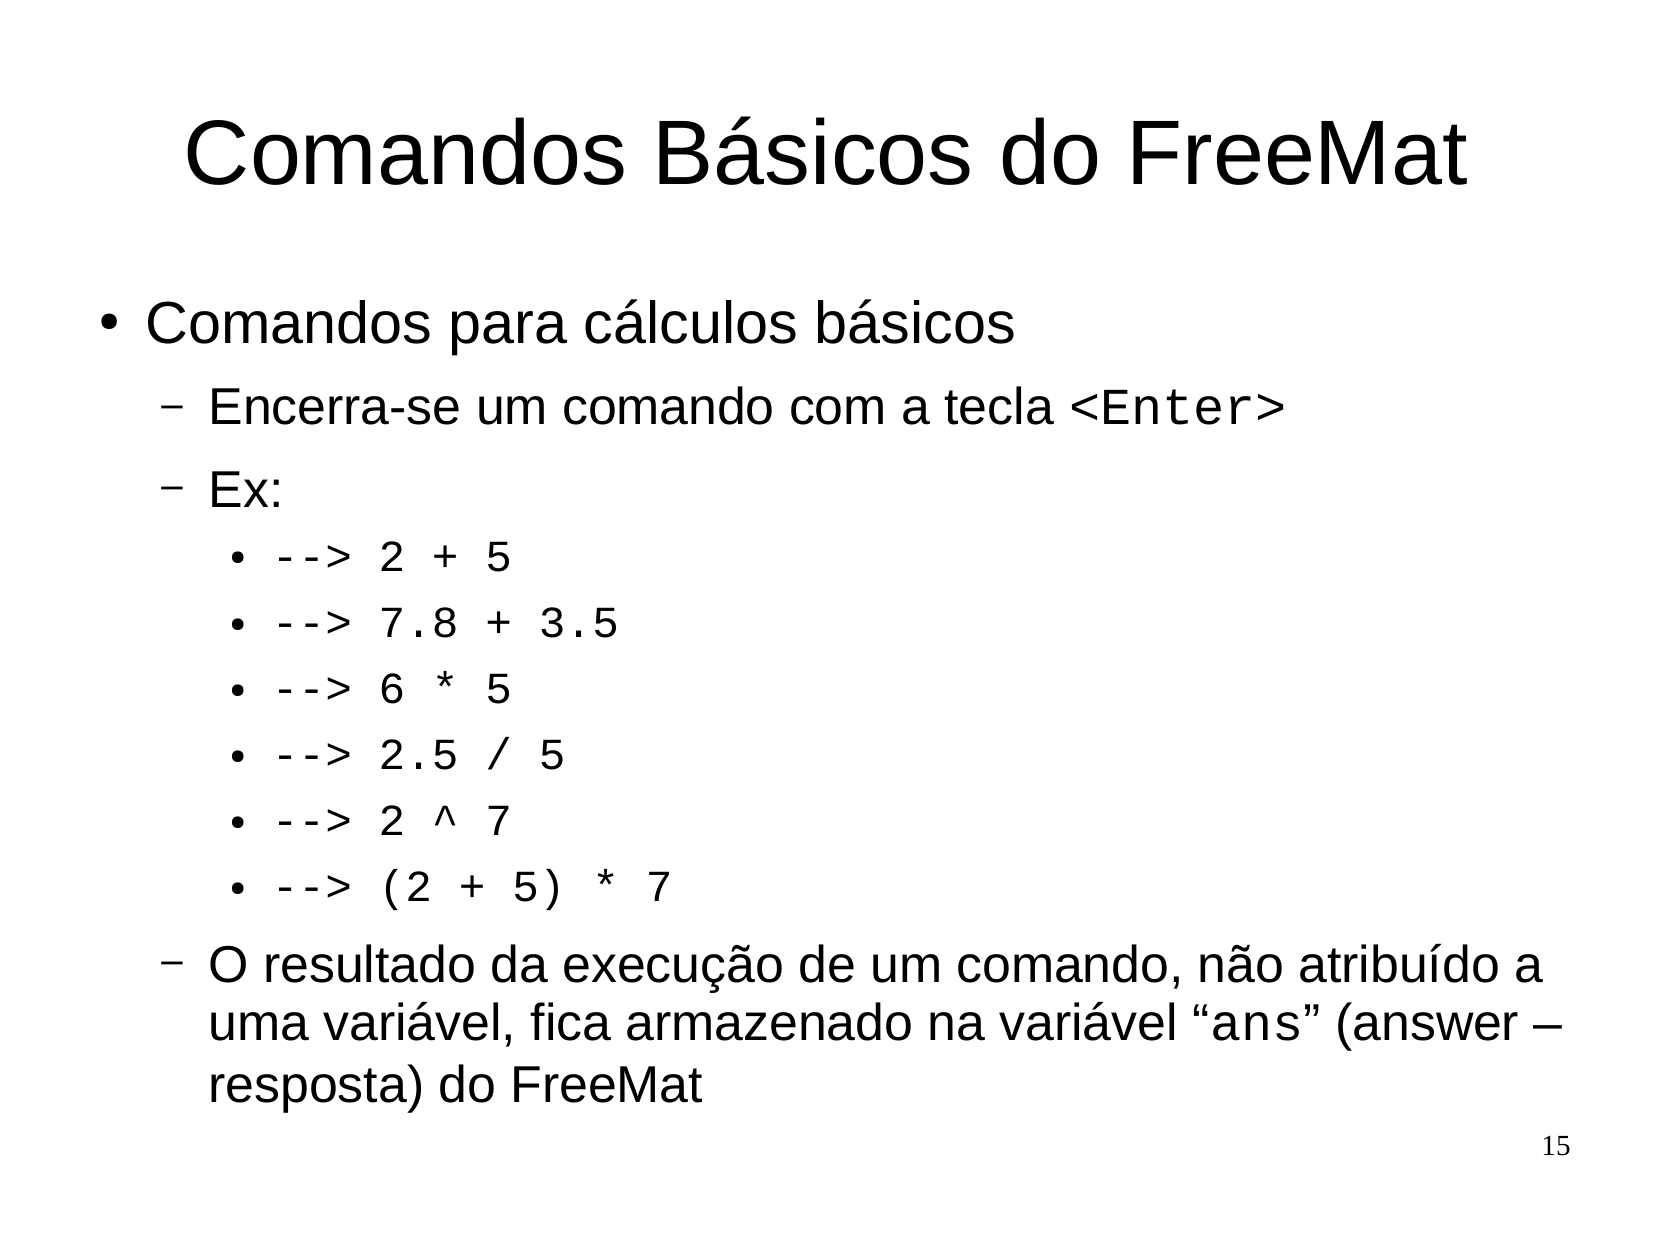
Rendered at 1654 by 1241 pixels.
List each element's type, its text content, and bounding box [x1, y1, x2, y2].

list Comandos para cálculos básicos Encerra-se um comando com a tecla <Enter> Ex: --> 2 + 5 --> 7.8 + 3.5 --> 6 * 5 --> 2.5 / 5 --> 2 ^ 7 --> (2 + 5) * 7 O resultado da execução de um comando, não atribuído a uma variável, fica armazenado na variável “ans” (answer – resposta) do FreeMat [82, 290, 1571, 1123]
title Comandos Básicos do FreeMat [82, 49, 1571, 257]
